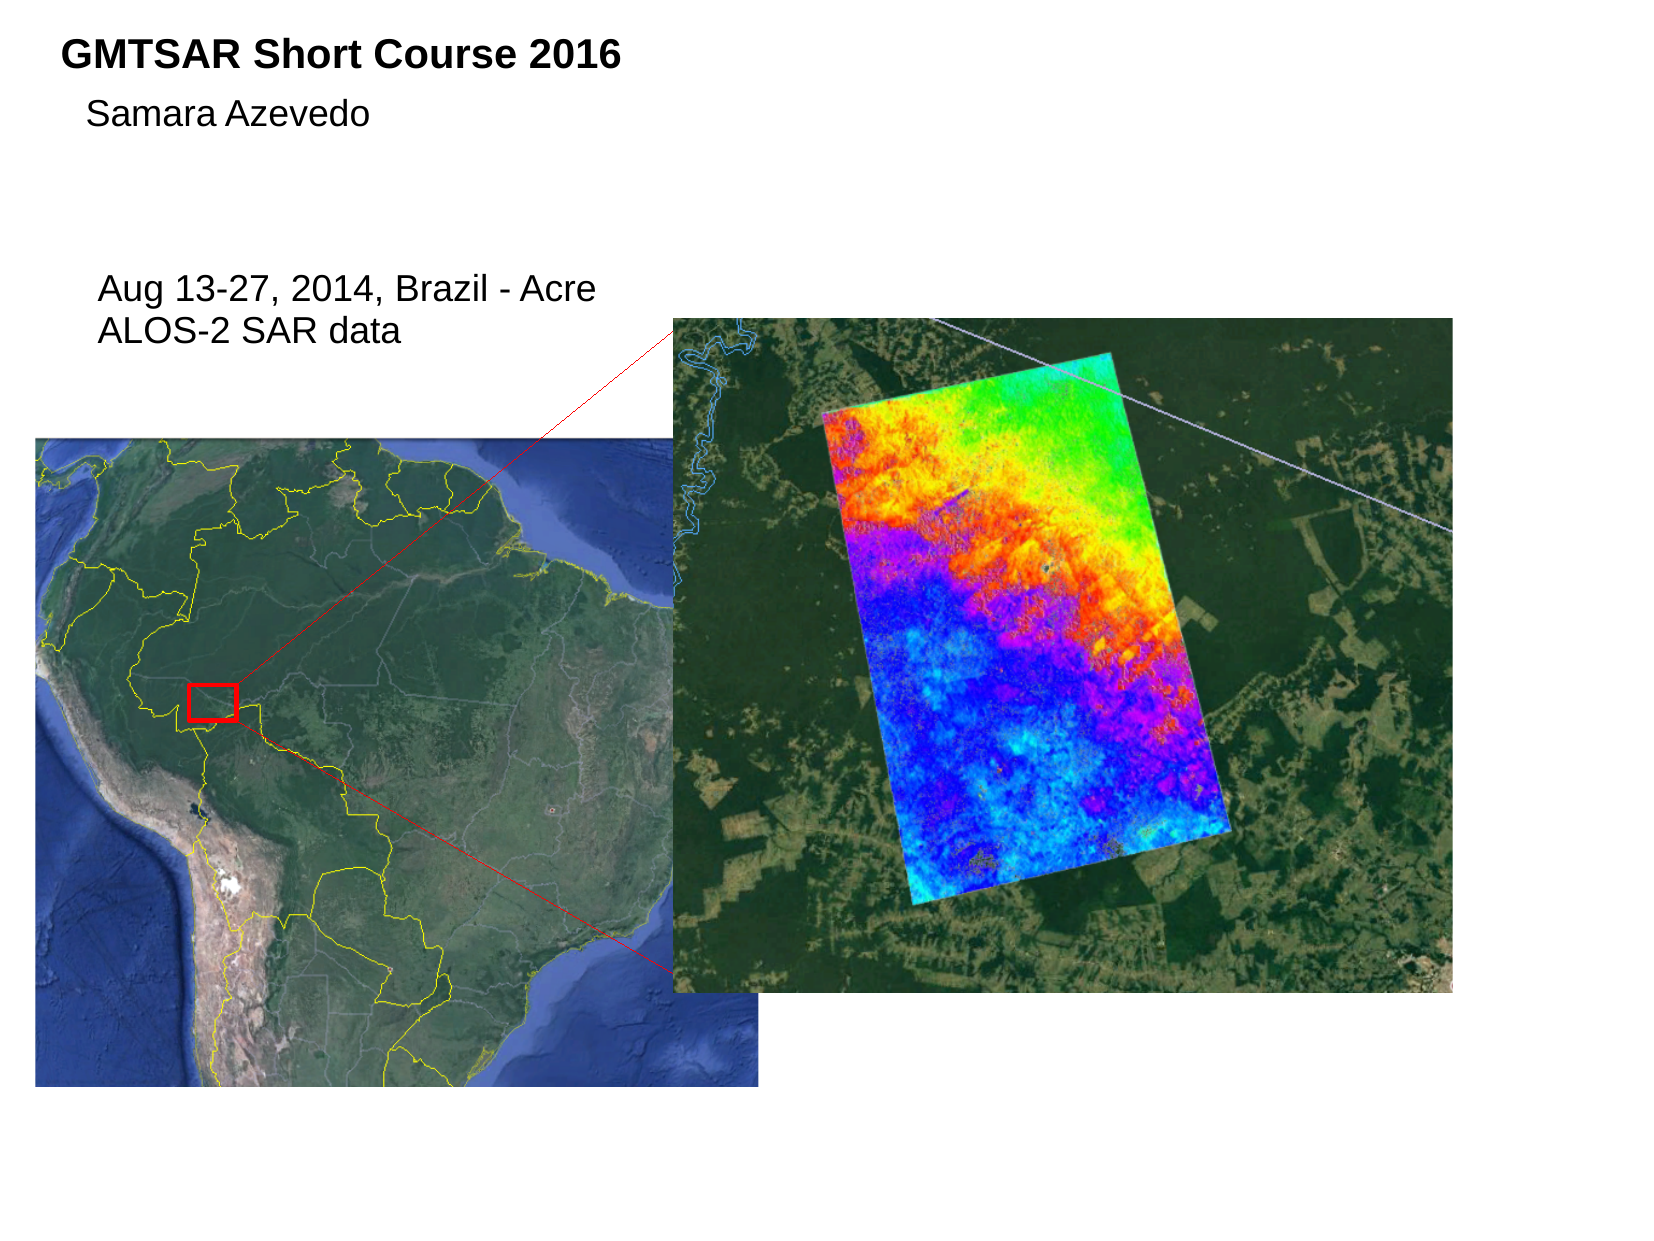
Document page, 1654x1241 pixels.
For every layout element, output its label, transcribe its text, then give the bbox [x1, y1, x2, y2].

text_box GMTSAR Short Course 2016 [35, 23, 733, 85]
text_box Samara Azevedo [70, 84, 414, 144]
text_box Aug 13-27, 2014, Brazil - Acre ALOS-2 SAR data [82, 259, 768, 359]
picture [35, 318, 1453, 1087]
